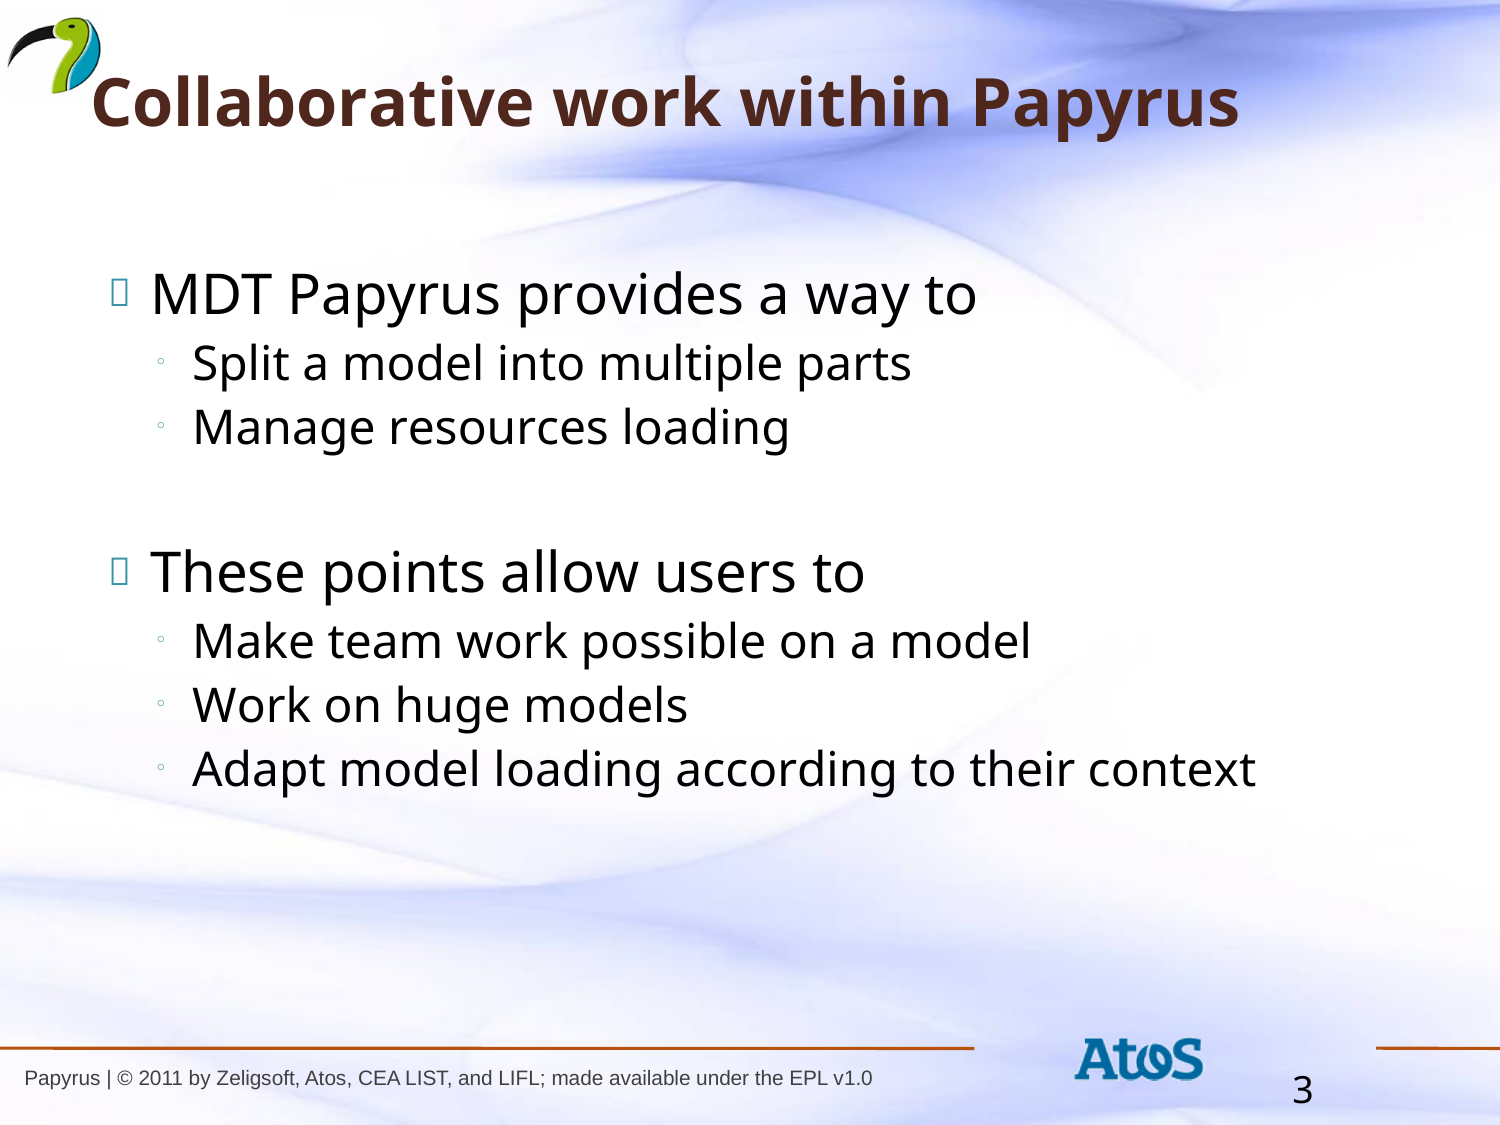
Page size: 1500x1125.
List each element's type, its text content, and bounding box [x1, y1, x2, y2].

list MDT Papyrus provides a way to Split a model into multiple parts Manage resources loading These points allow users to Make team work possible on a model Work on huge models Adapt model loading according to their context [75, 243, 1425, 986]
title Collaborative work within Papyrus [75, 45, 1425, 233]
slide_number <numéro> [1277, 1051, 1338, 1112]
picture [0, 0, 1500, 1125]
